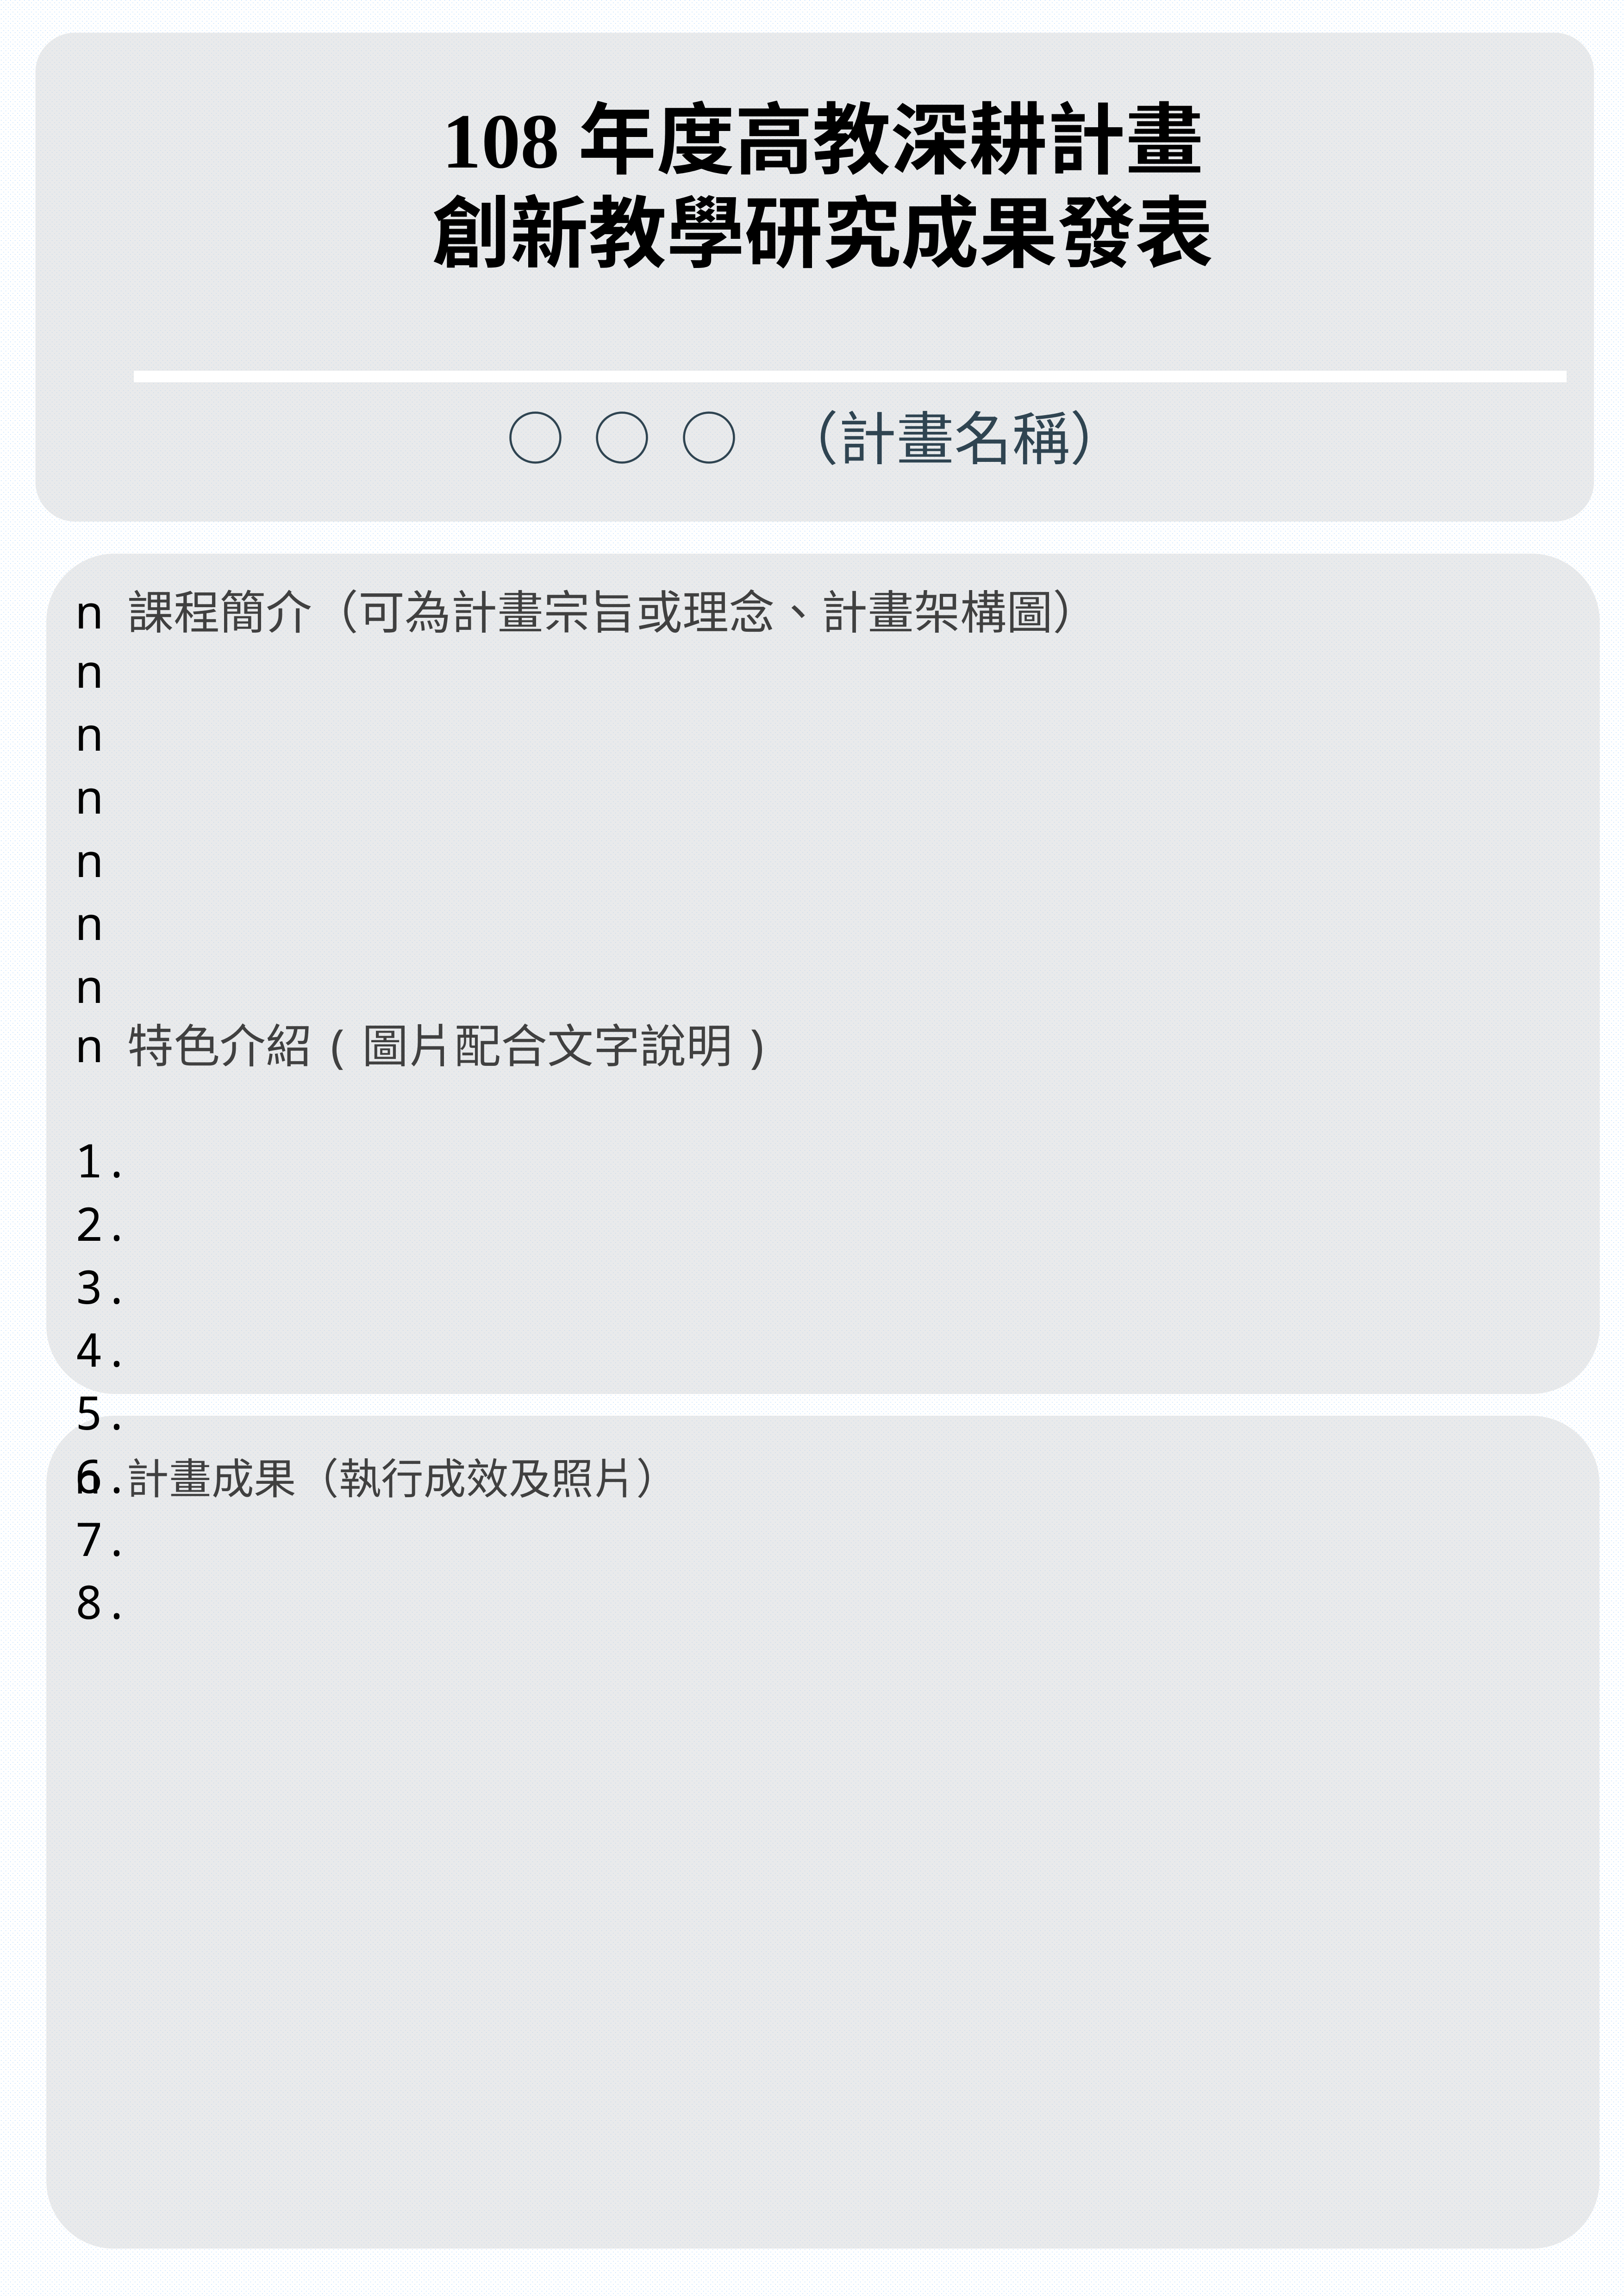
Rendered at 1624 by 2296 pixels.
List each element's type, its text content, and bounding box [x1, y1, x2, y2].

text_box 課程簡介（可為計畫宗旨或理念、計畫架構圖） 特色介紹(圖片配合文字說明) [68, 579, 1555, 1454]
text_box [35, 32, 1594, 522]
text_box 計畫成果（執行成效及照片） [68, 1448, 1555, 2192]
text_box ○ ○ ○ （計畫名稱） [74, 398, 1562, 476]
text_box [46, 1420, 1599, 2249]
text_box 108年度高教深耕計畫 創新教學研究成果發表 [79, 44, 1567, 323]
text_box [46, 554, 1600, 1390]
